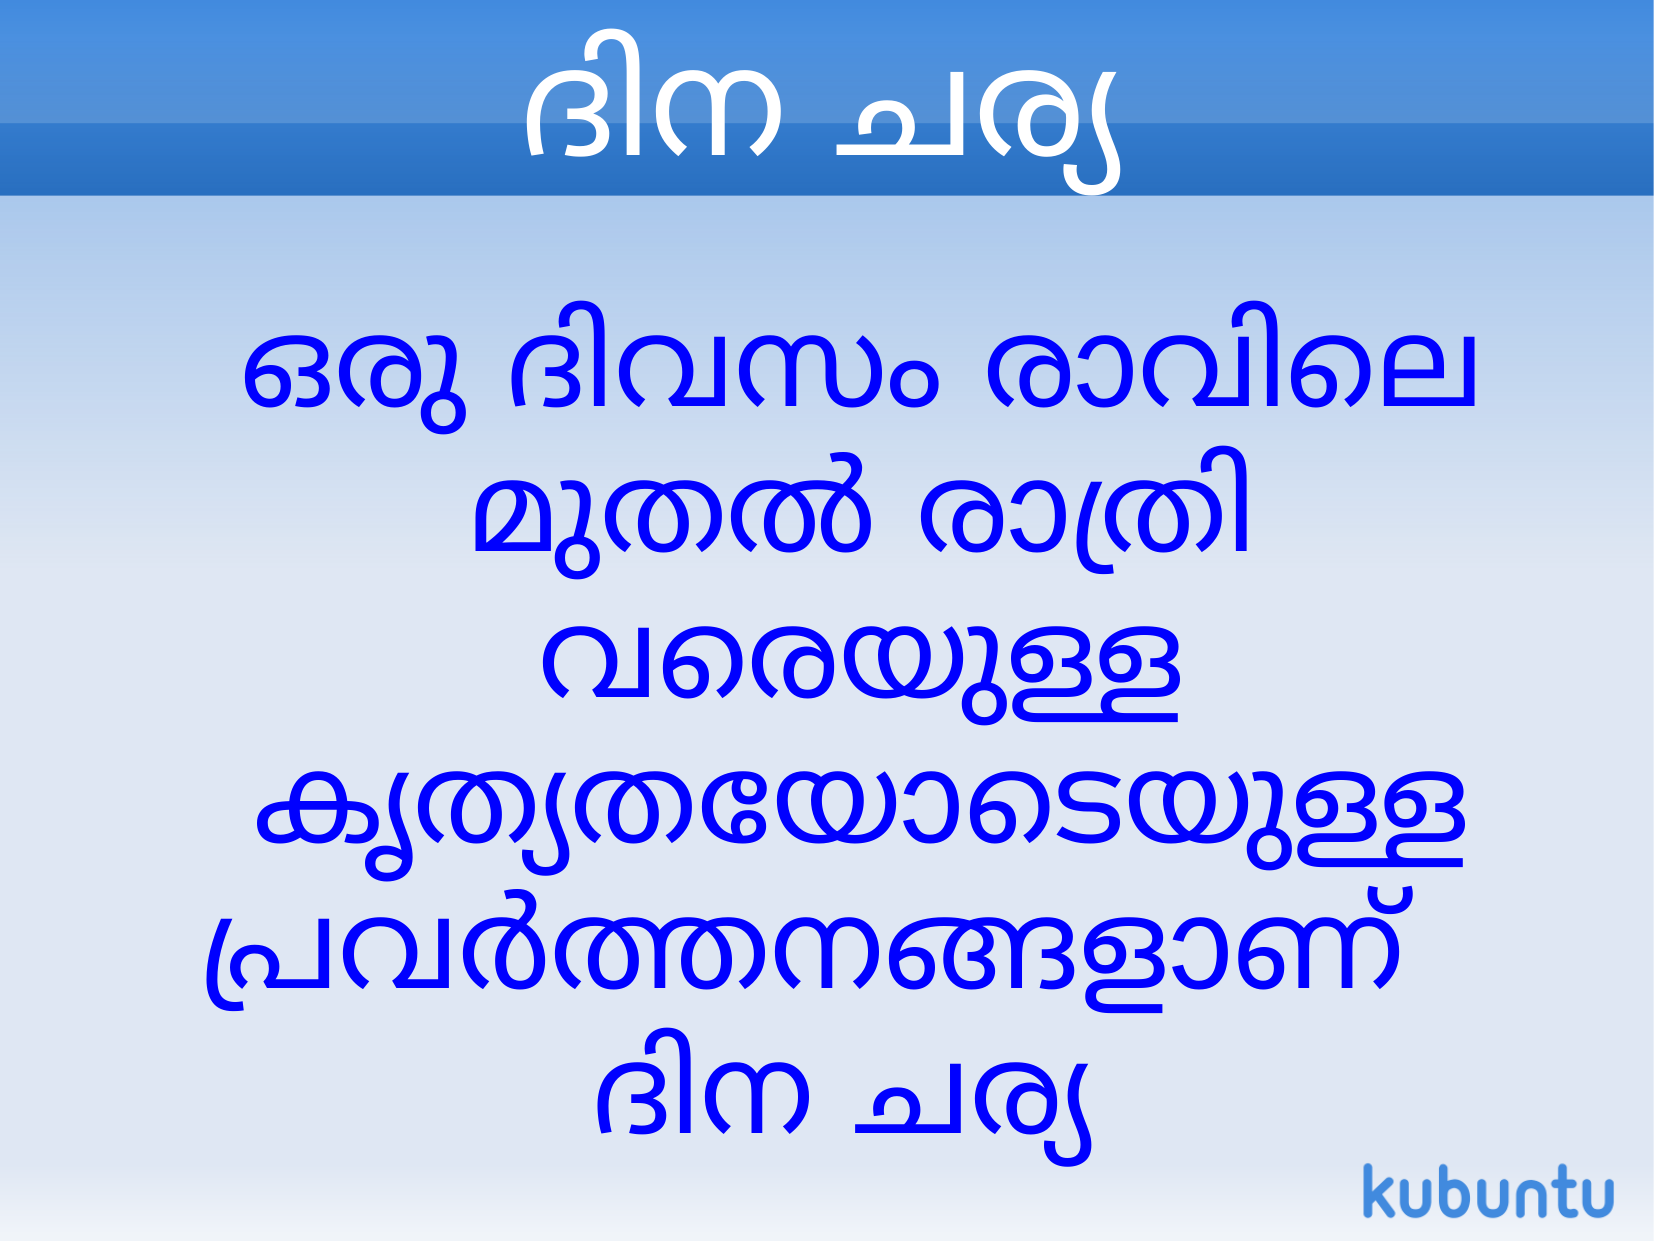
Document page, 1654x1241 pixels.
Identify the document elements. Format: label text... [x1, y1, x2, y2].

picture [0, 0, 1654, 1241]
list ഒരു ദിവസം രാവിലെ മുതല്‍ രാത്രി വരെയുള്ള കൃത്യതയോടെയുള്ള പ്രവര്‍ത്തനങ്ങളാണ് ദിന ചര്യ [82, 290, 1571, 1094]
title ദിന ചര്യ [76, 7, 1565, 200]
